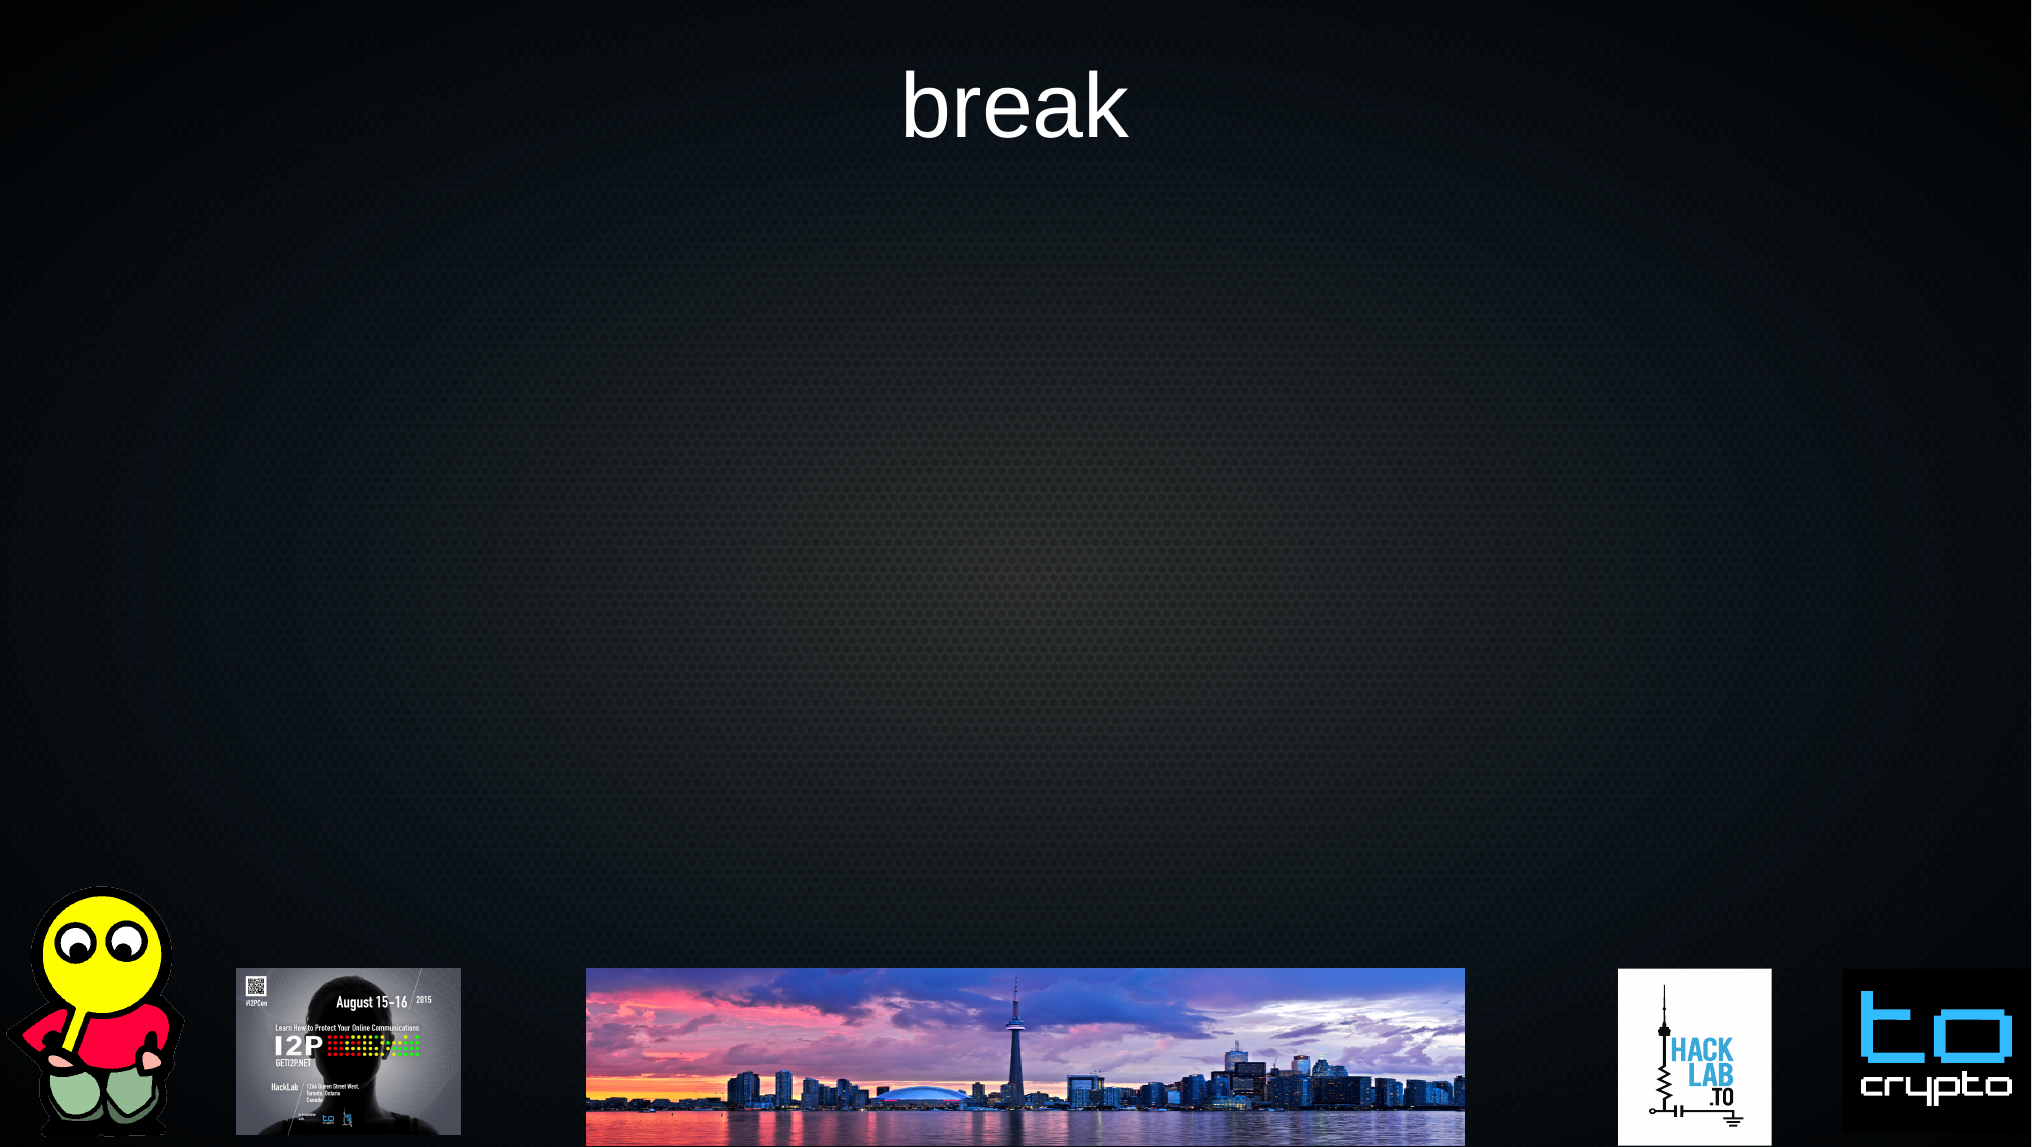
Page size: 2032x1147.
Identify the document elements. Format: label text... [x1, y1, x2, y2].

title break [101, 45, 1930, 166]
picture [0, 0, 2032, 1147]
